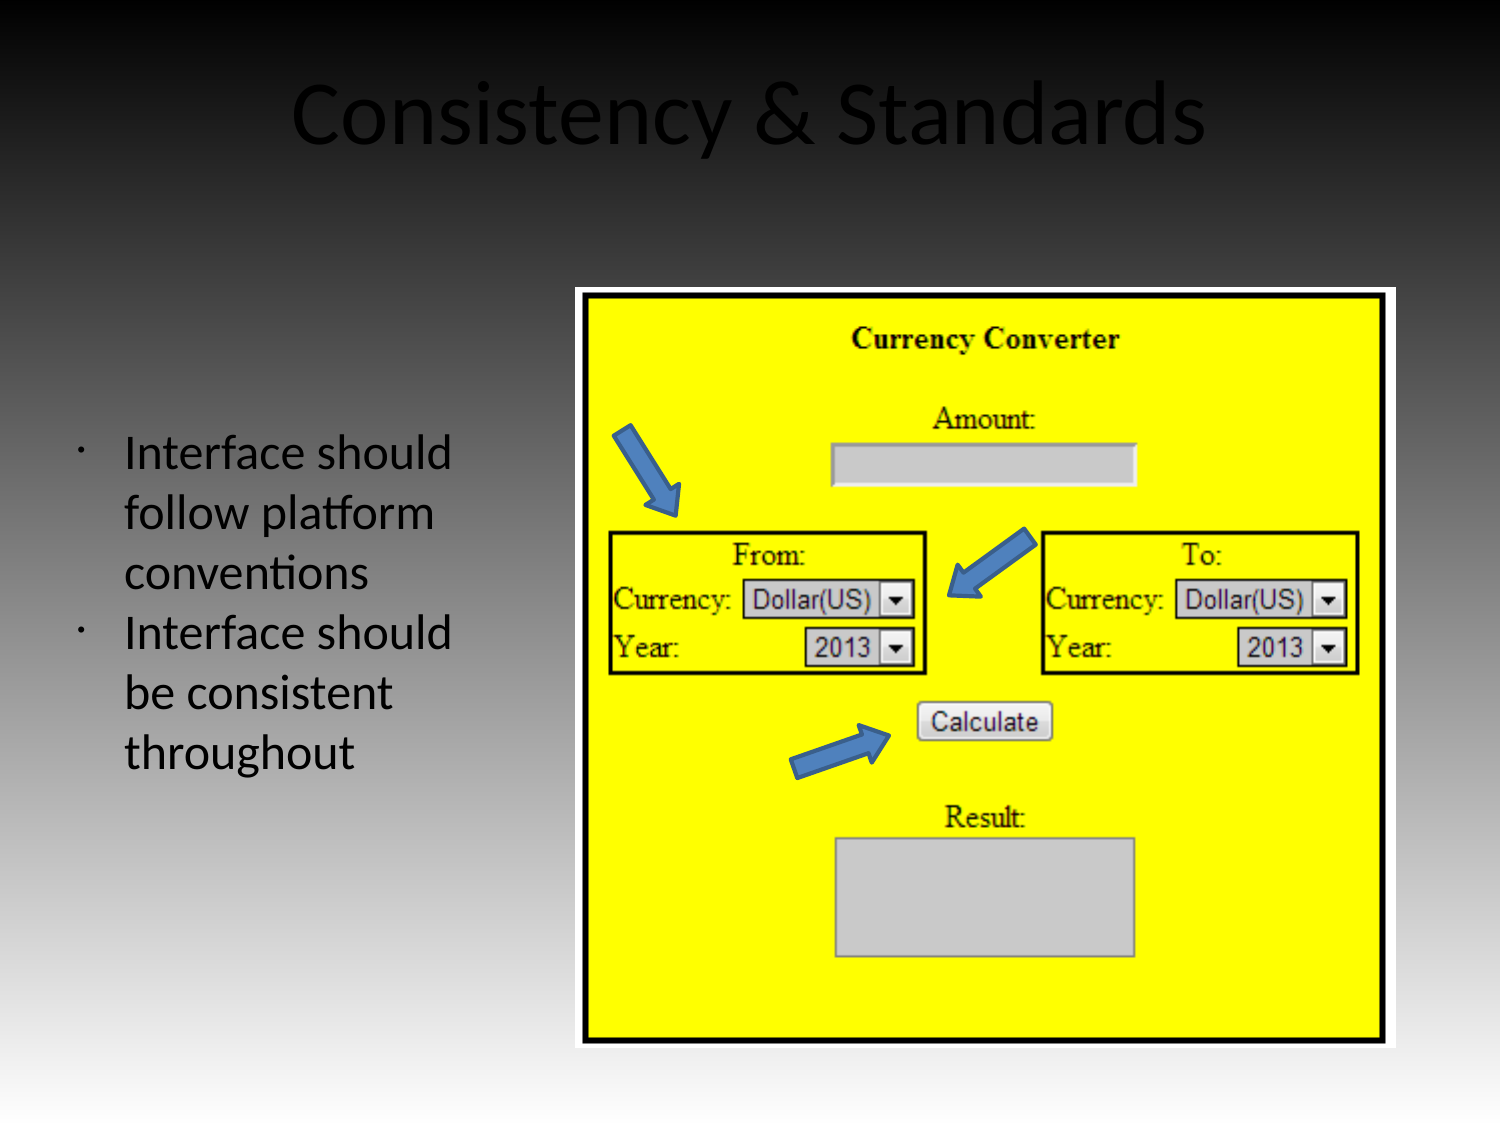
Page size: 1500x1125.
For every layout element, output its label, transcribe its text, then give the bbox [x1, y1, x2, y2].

text_box [949, 528, 1036, 597]
text_box [790, 725, 889, 779]
title Consistency & Standards [75, 45, 1425, 233]
picture [575, 287, 1396, 1048]
text_box Interface should follow platform conventions Interface should be consistent throughout [62, 412, 525, 788]
text_box [613, 425, 680, 516]
